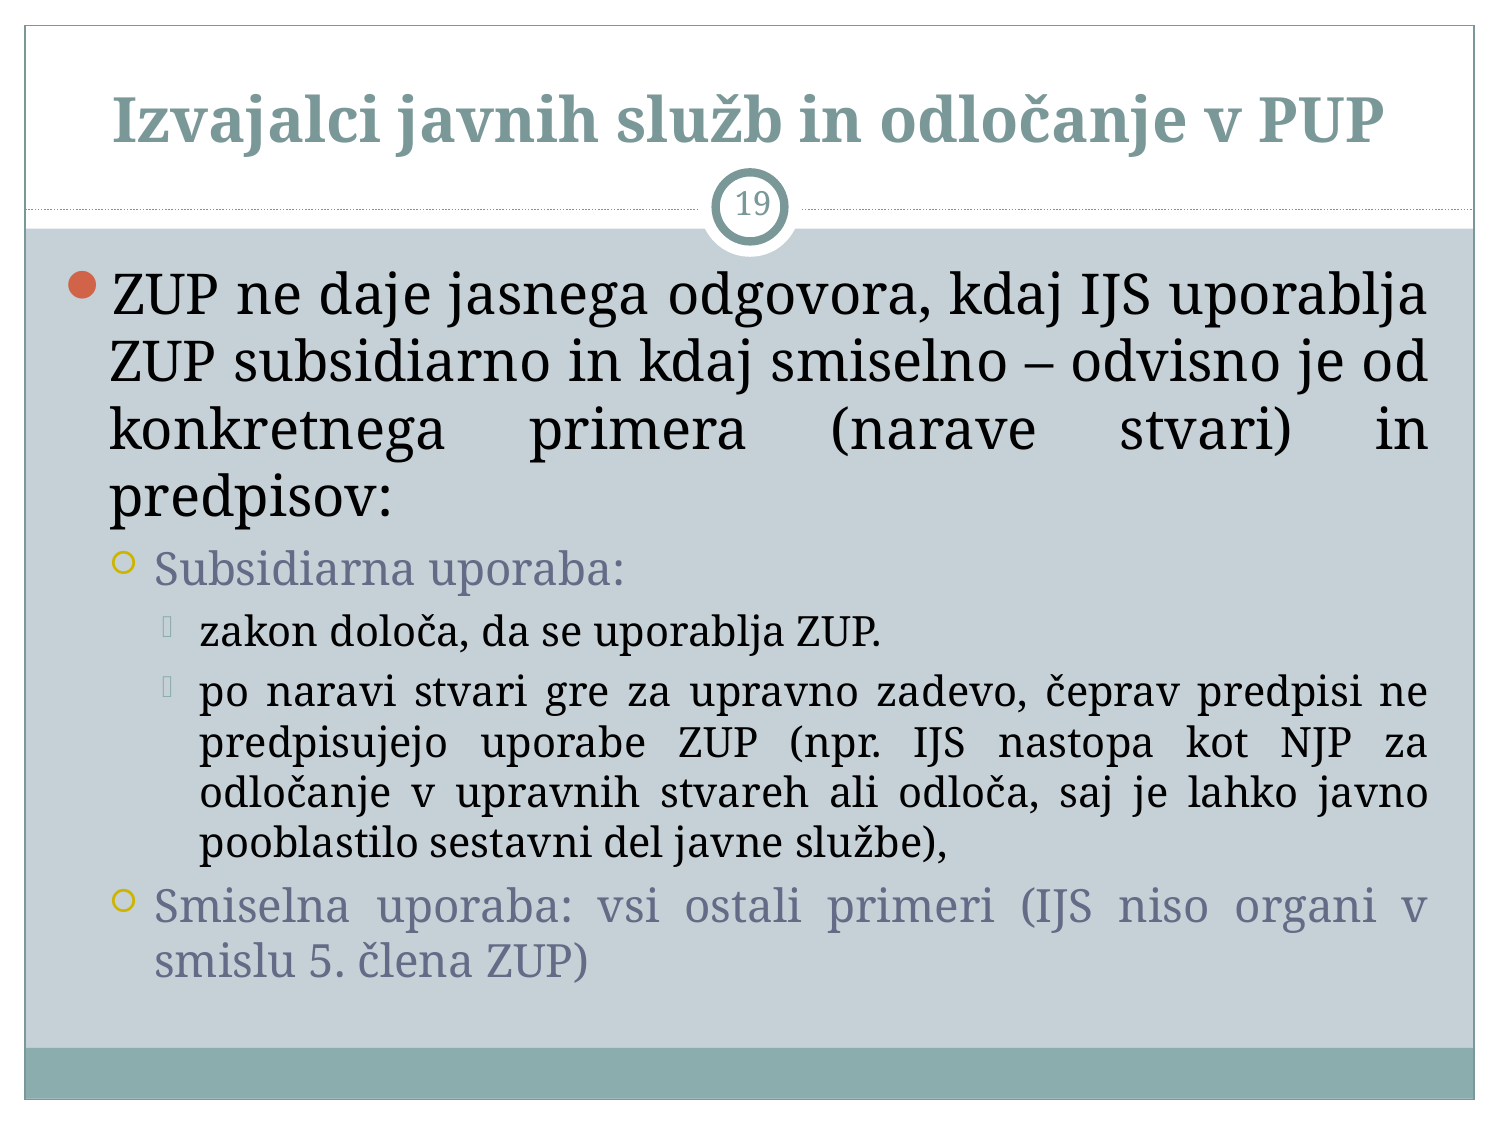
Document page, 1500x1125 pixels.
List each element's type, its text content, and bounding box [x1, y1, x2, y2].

text_box <number> [715, 168, 791, 241]
list ZUP ne daje jasnega odgovora, kdaj IJS uporablja ZUP subsidiarno in kdaj smiselno – odvisno je od konkretnega primera (narave stvari) in predpisov: Subsidiarna uporaba: zakon določa, da se uporablja ZUP. po naravi stvari gre za upravno zadevo, čeprav predpisi ne predpisujejo uporabe ZUP (npr. IJS nastopa kot NJP za odločanje v upravnih stvareh ali odloča, saj je lahko javno pooblastilo sestavni del javne službe), Smiselna uporaba: vsi ostali primeri (IJS niso organi v smislu 5. člena ZUP) [49, 250, 1445, 1047]
title Izvajalci javnih služb in odločanje v PUP [49, 37, 1450, 162]
